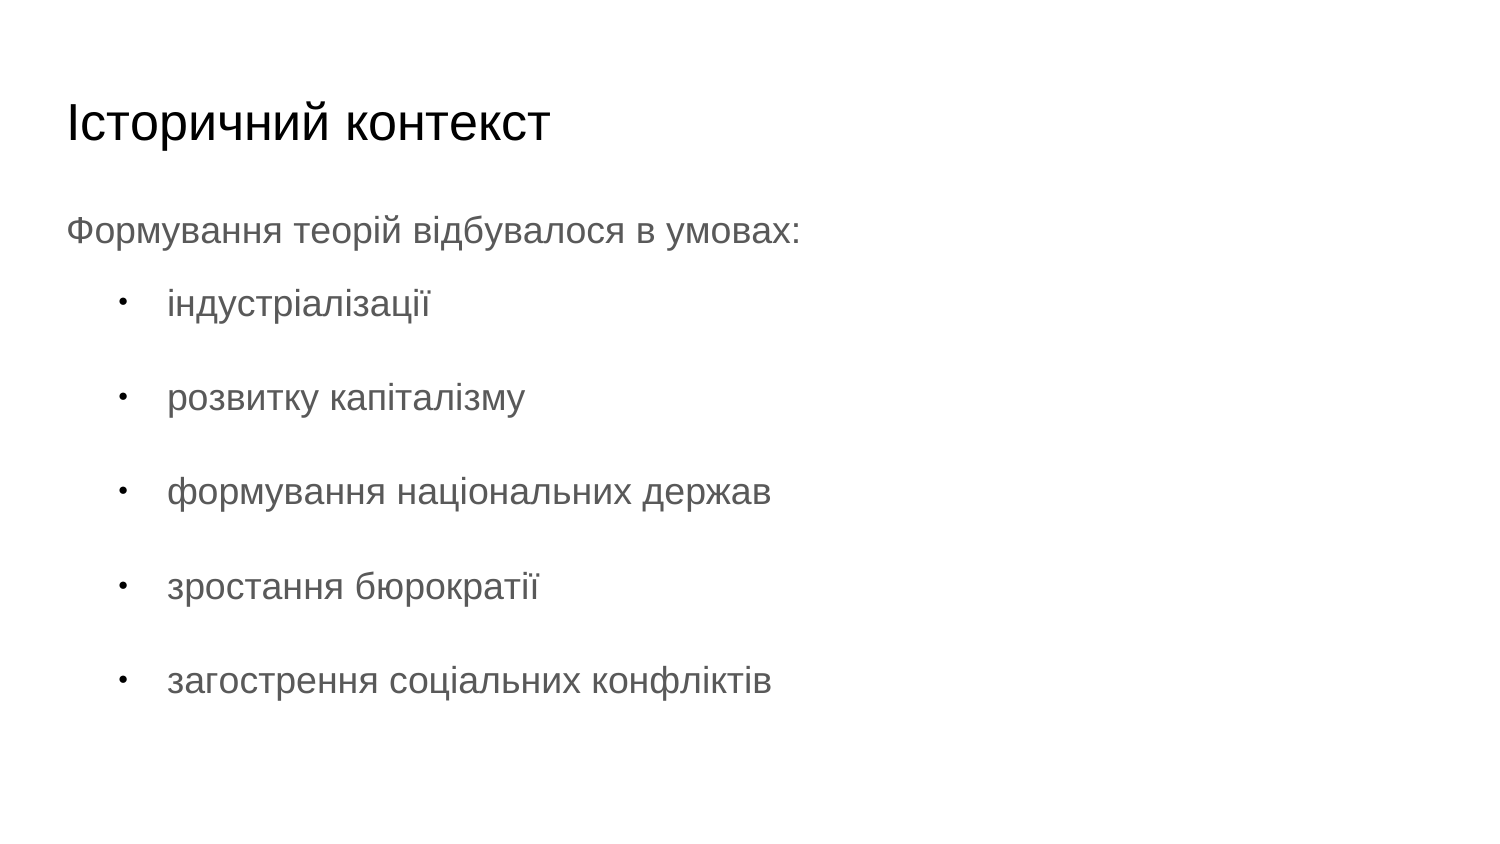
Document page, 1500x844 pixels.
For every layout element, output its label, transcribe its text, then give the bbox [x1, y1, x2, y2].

title Історичний контекст [51, 72, 1449, 167]
list Формування теорій відбувалося в умовах: індустріалізації розвитку капіталізму формування національних держав зростання бюрократії загострення соціальних конфліктів [51, 189, 1449, 750]
